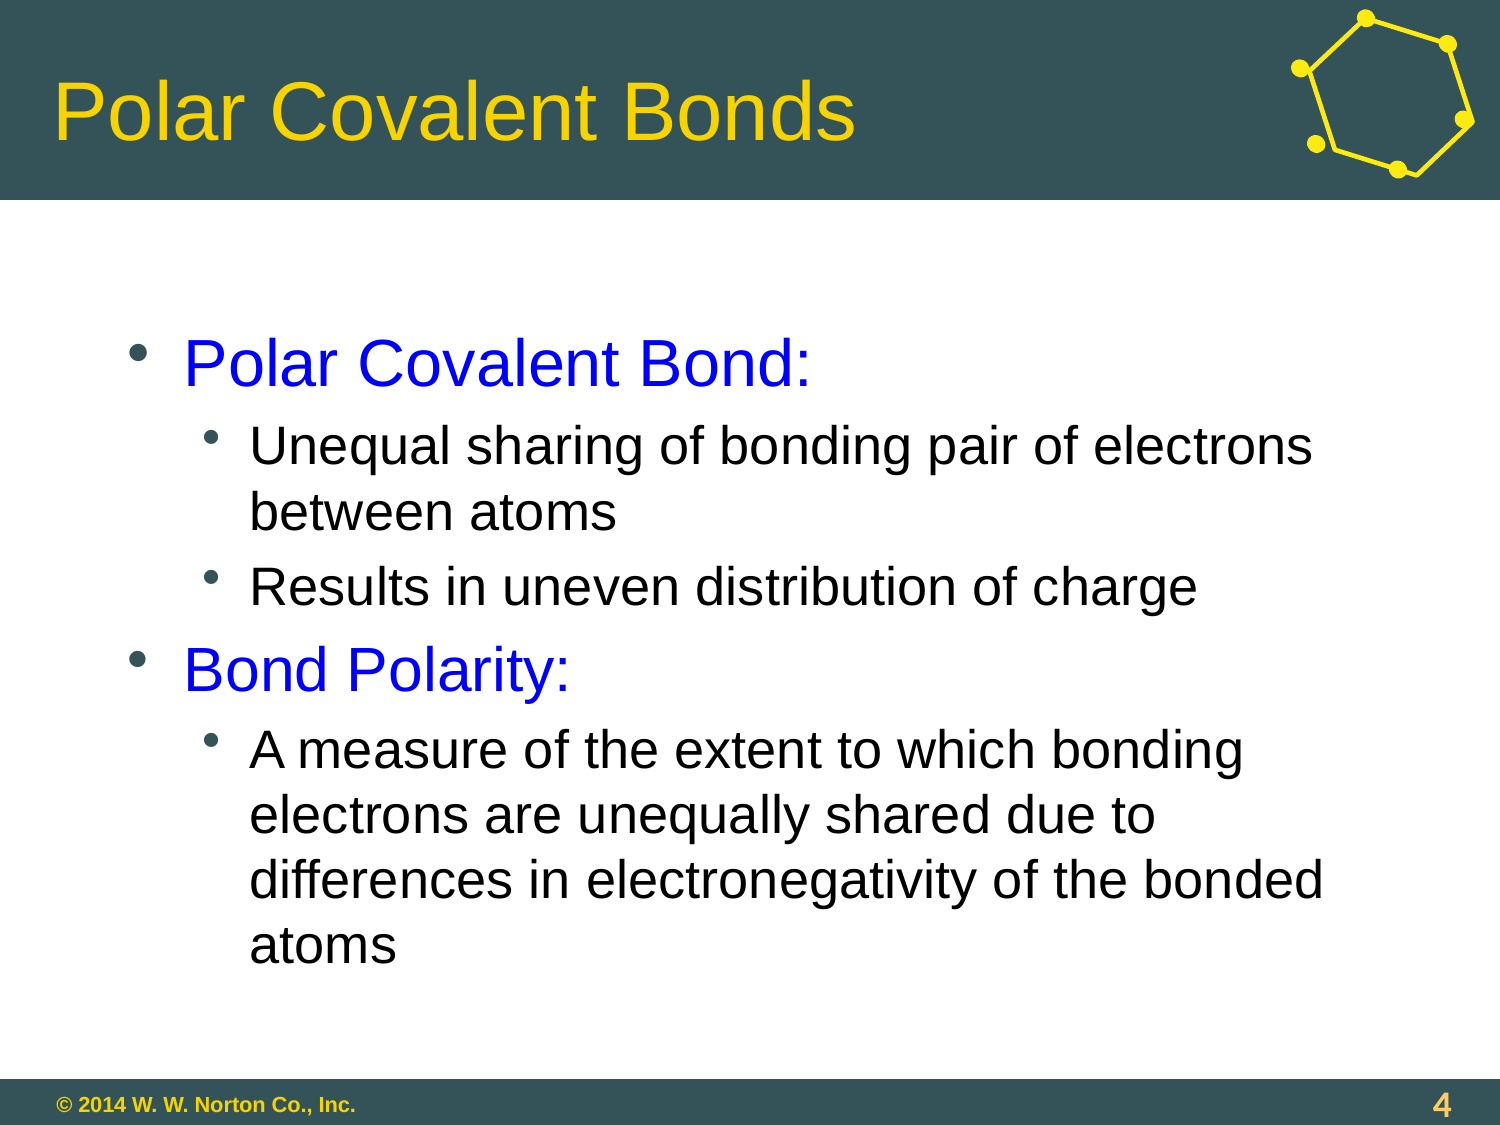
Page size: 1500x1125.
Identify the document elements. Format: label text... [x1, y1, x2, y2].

title Polar Covalent Bonds [37, 19, 1118, 195]
slide_number <number> [1417, 1076, 1468, 1125]
list Polar Covalent Bond: Unequal sharing of bonding pair of electrons between atoms Results in uneven distribution of charge Bond Polarity: A measure of the extent to which bonding electrons are unequally shared due to differences in electronegativity of the bonded atoms [112, 312, 1388, 938]
